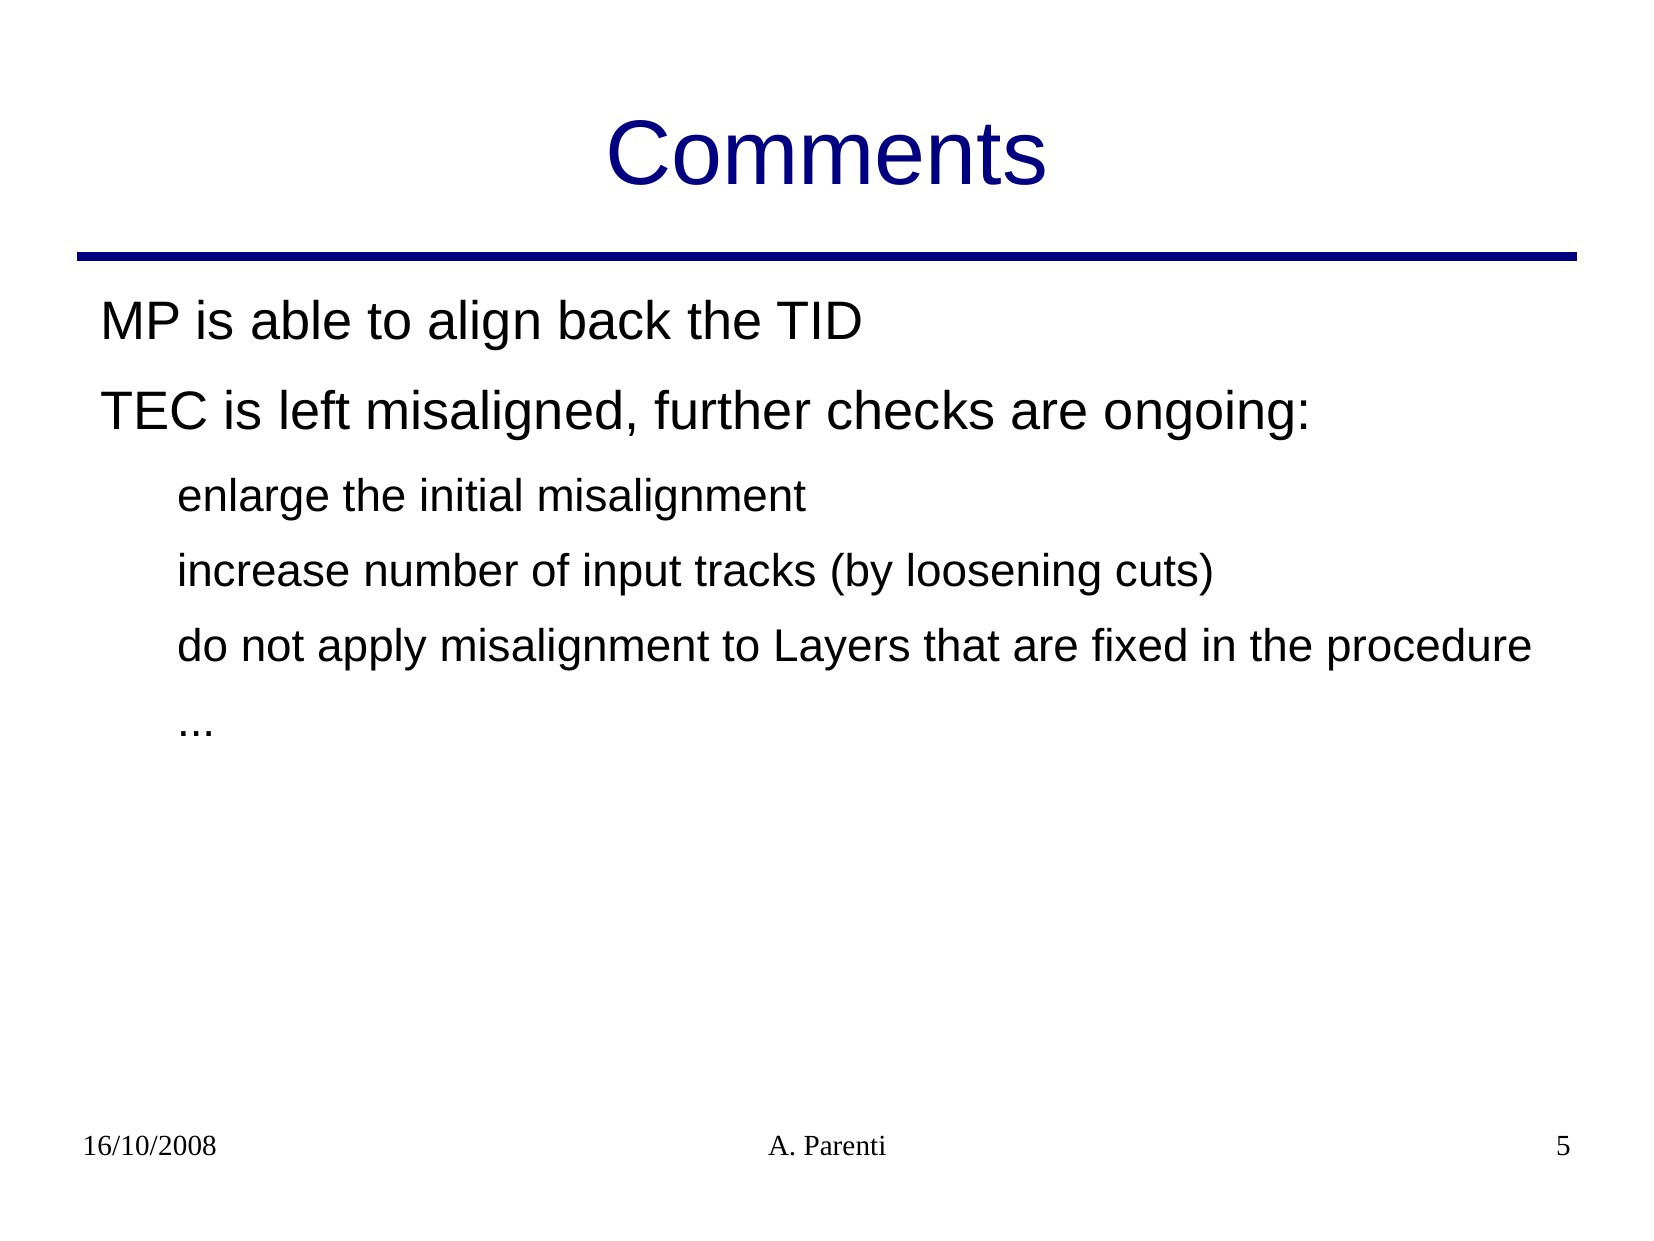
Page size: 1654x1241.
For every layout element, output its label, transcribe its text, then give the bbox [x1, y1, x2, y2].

list MP is able to align back the TID TEC is left misaligned, further checks are ongoing: enlarge the initial misalignment increase number of input tracks (by loosening cuts) do not apply misalignment to Layers that are fixed in the procedure ... [82, 290, 1571, 1109]
title Comments [82, 49, 1571, 257]
